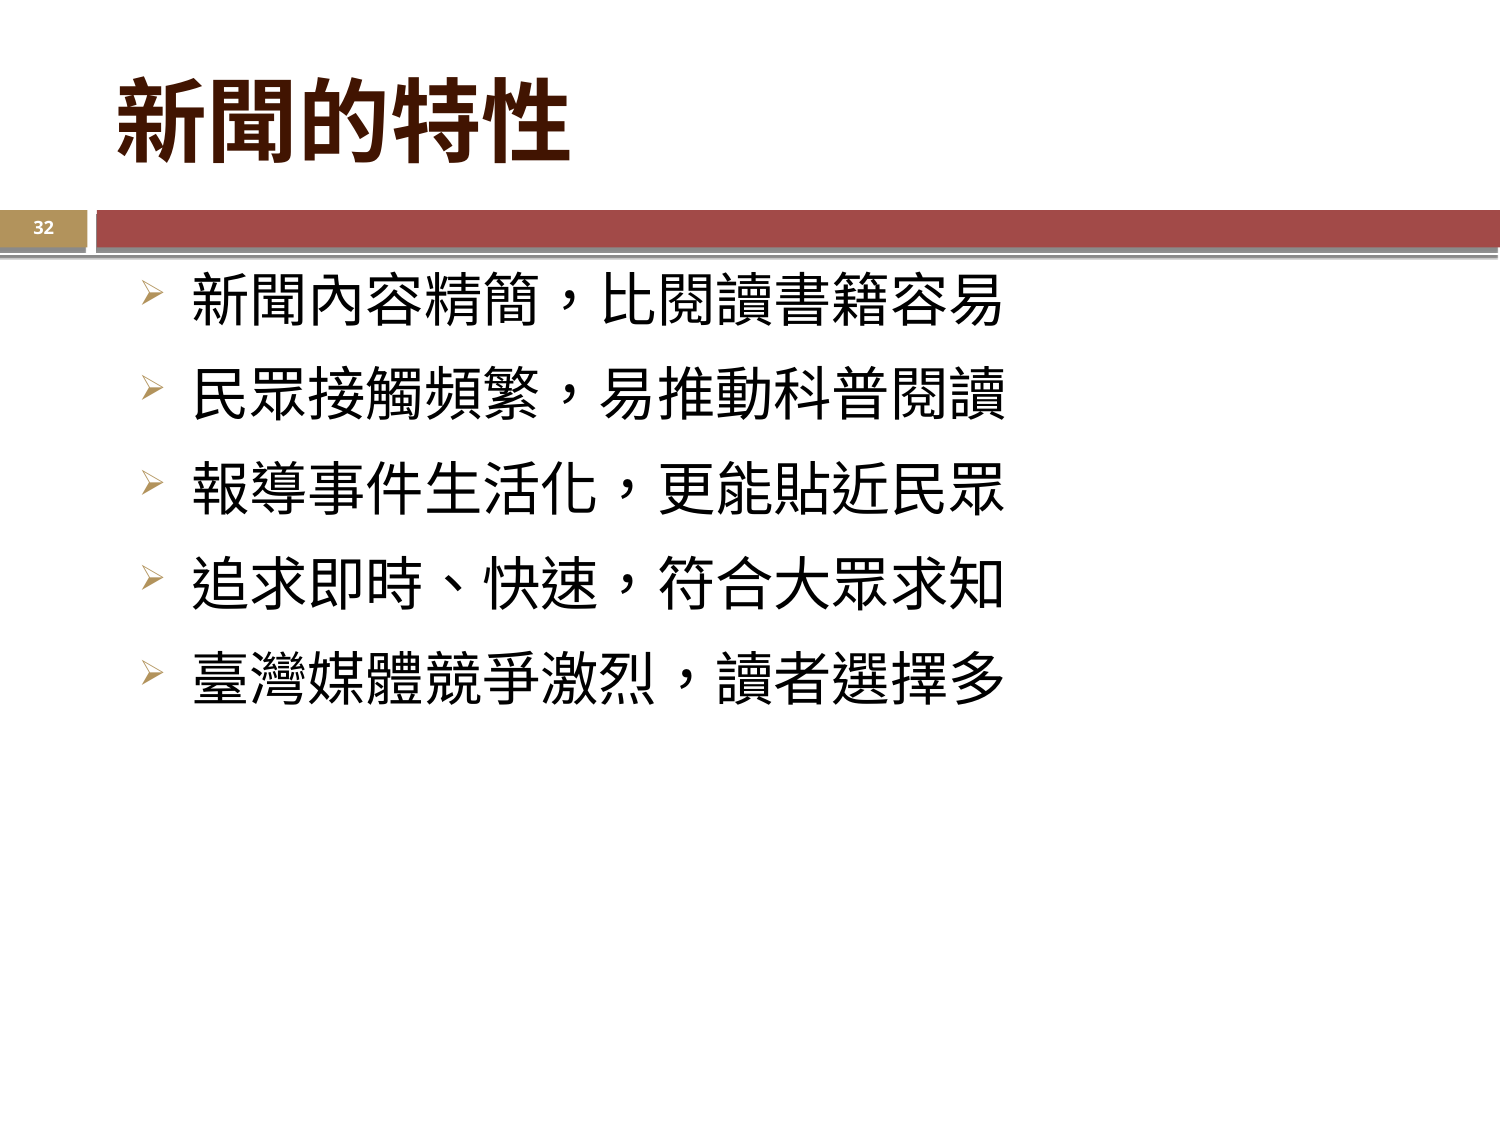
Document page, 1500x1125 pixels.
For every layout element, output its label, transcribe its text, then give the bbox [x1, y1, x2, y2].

title 新聞的特性 [100, 37, 1438, 200]
list 新聞內容精簡，比閱讀書籍容易 民眾接觸頻繁，易推動科普閱讀 報導事件生活化，更能貼近民眾 追求即時、快速，符合大眾求知 臺灣媒體競爭激烈，讀者選擇多 [123, 255, 1424, 1094]
slide_number <編號> [0, 208, 88, 249]
